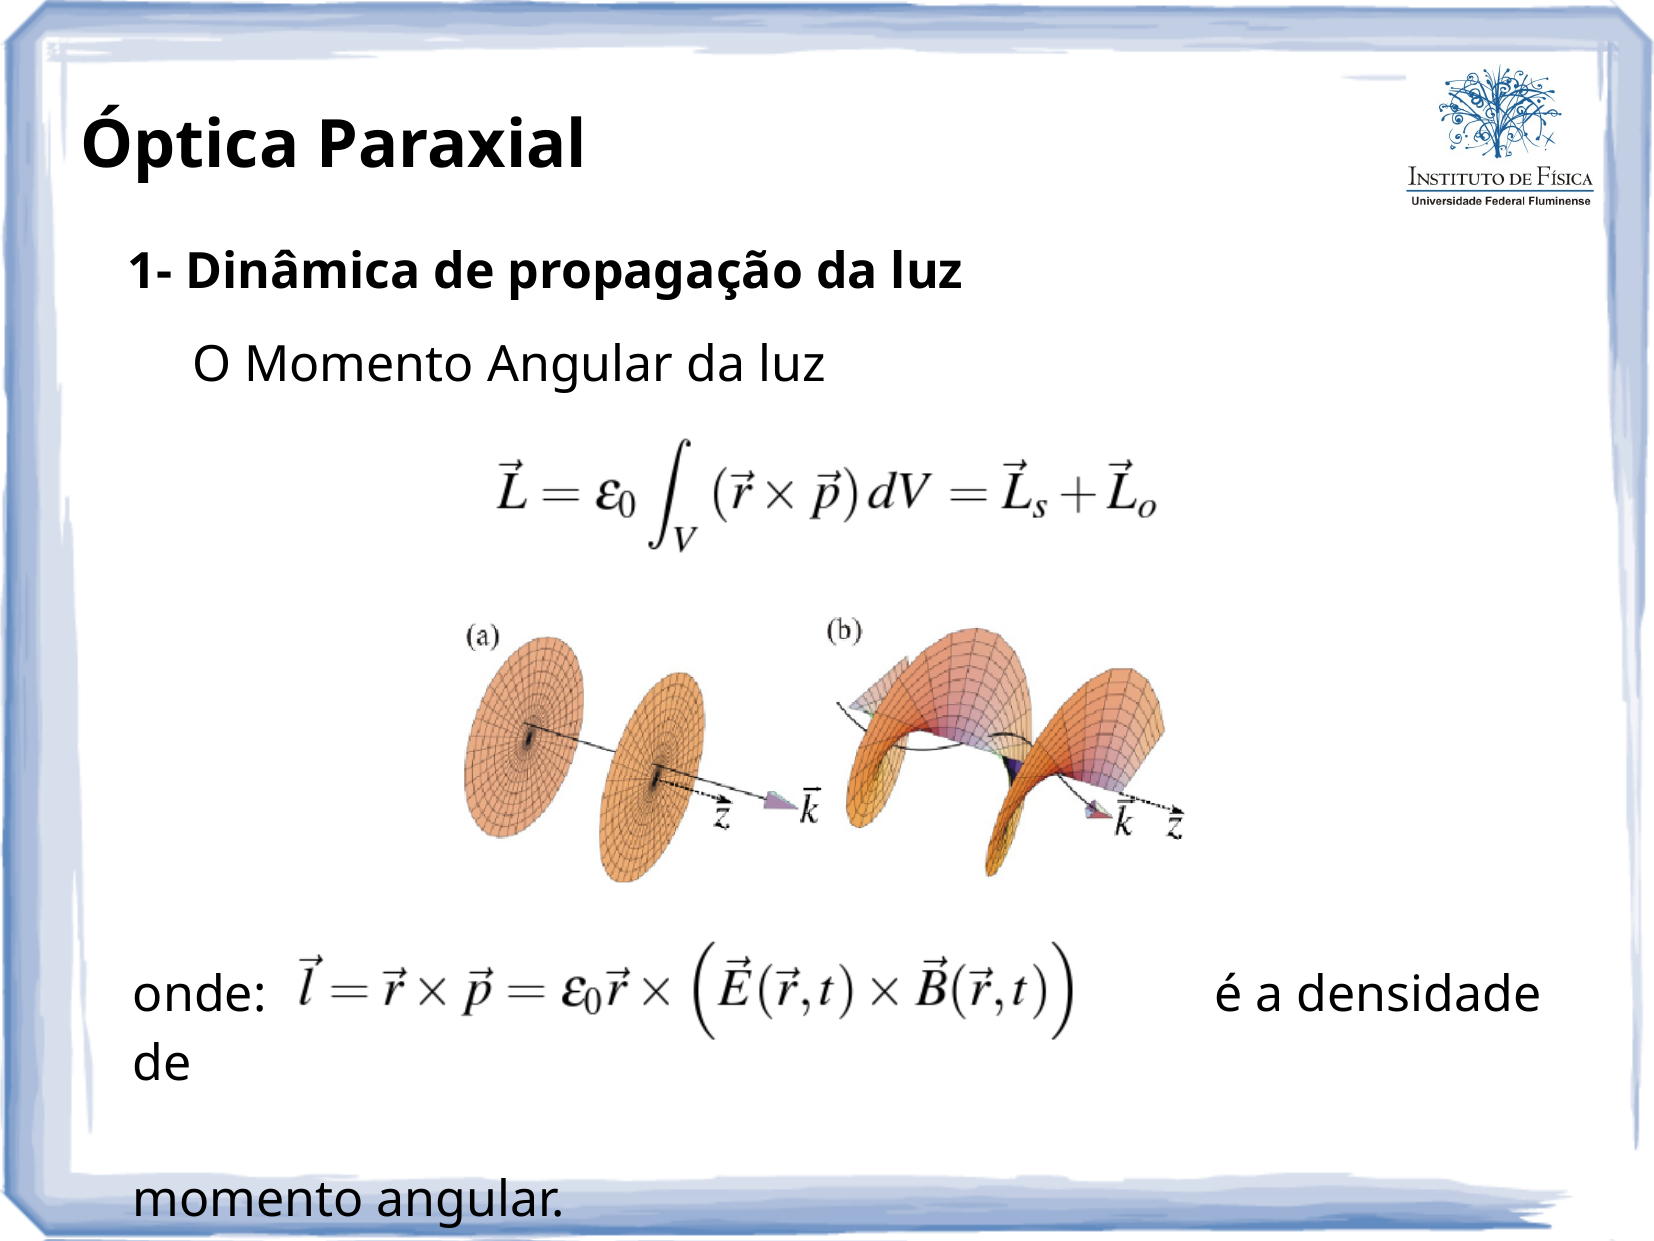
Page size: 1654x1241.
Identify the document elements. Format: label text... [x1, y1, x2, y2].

text_box 1- Dinâmica de propagação da luz O Momento Angular da luz [112, 227, 1589, 402]
text_box onde: é a densidade de momento angular. [118, 950, 1613, 1234]
text_box Óptica Paraxial [65, 88, 633, 181]
picture [0, 0, 1654, 1241]
